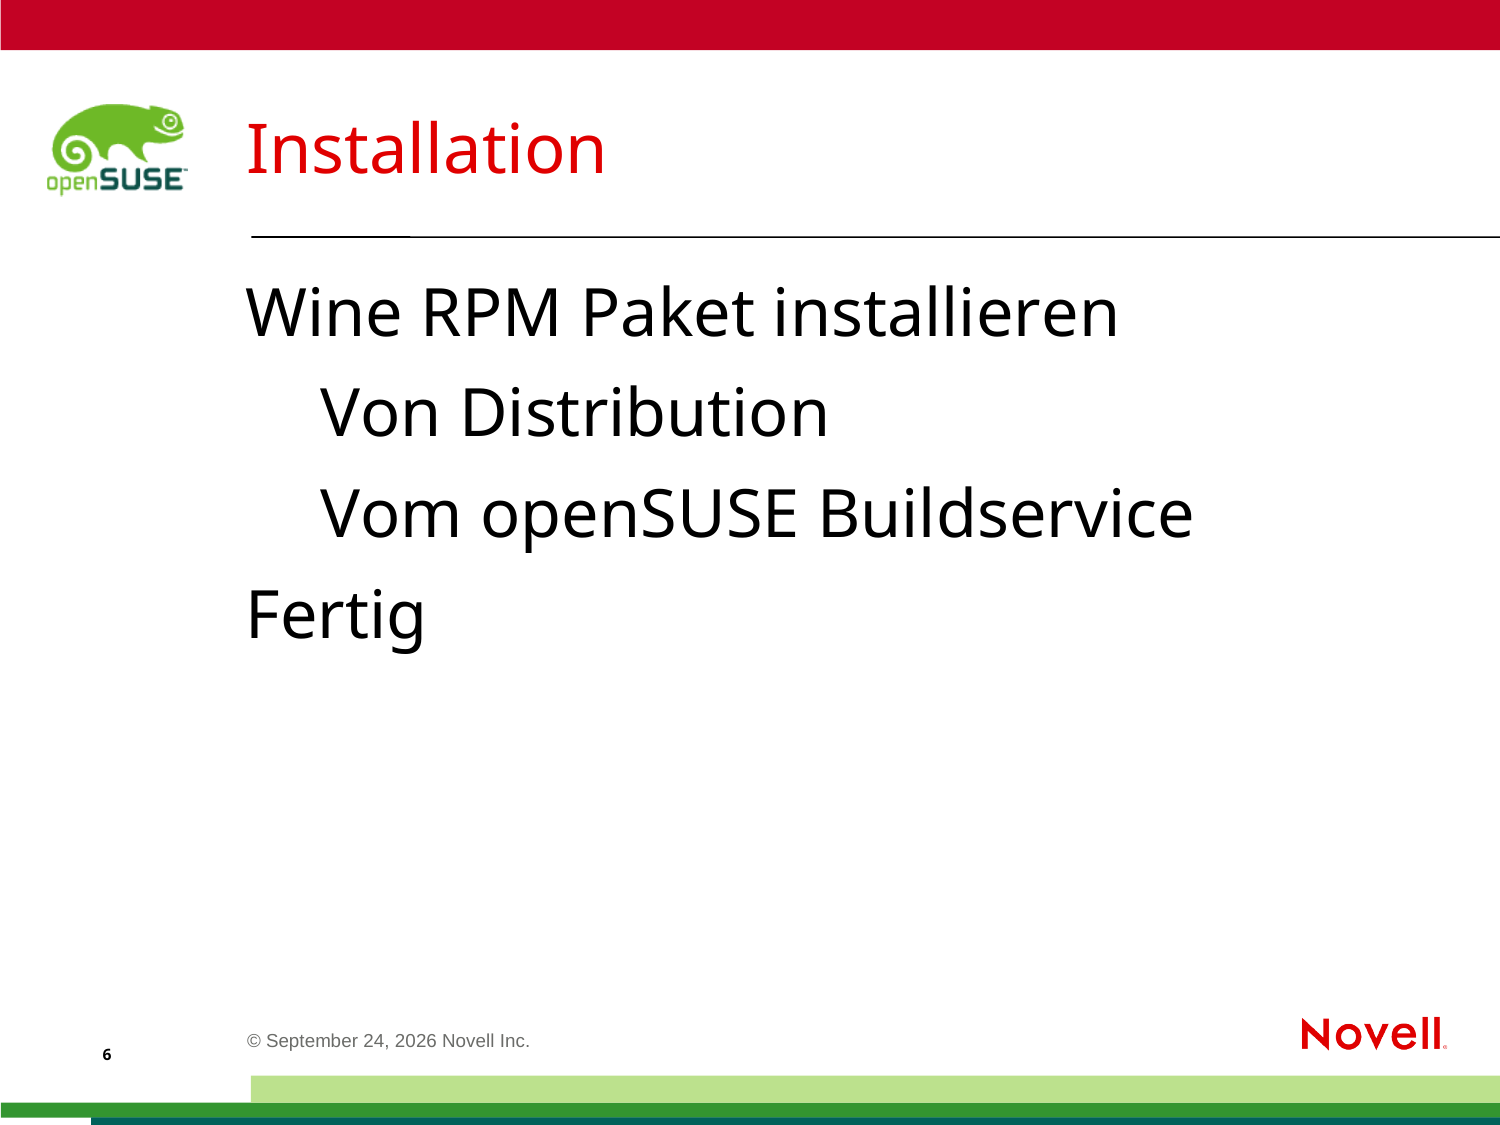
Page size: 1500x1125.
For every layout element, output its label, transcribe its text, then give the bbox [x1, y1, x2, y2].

list Wine RPM Paket installieren Von Distribution Vom openSUSE Buildservice Fertig [245, 267, 1458, 980]
title Installation [246, 68, 1409, 231]
picture [47, 104, 188, 197]
picture [1295, 1011, 1453, 1056]
